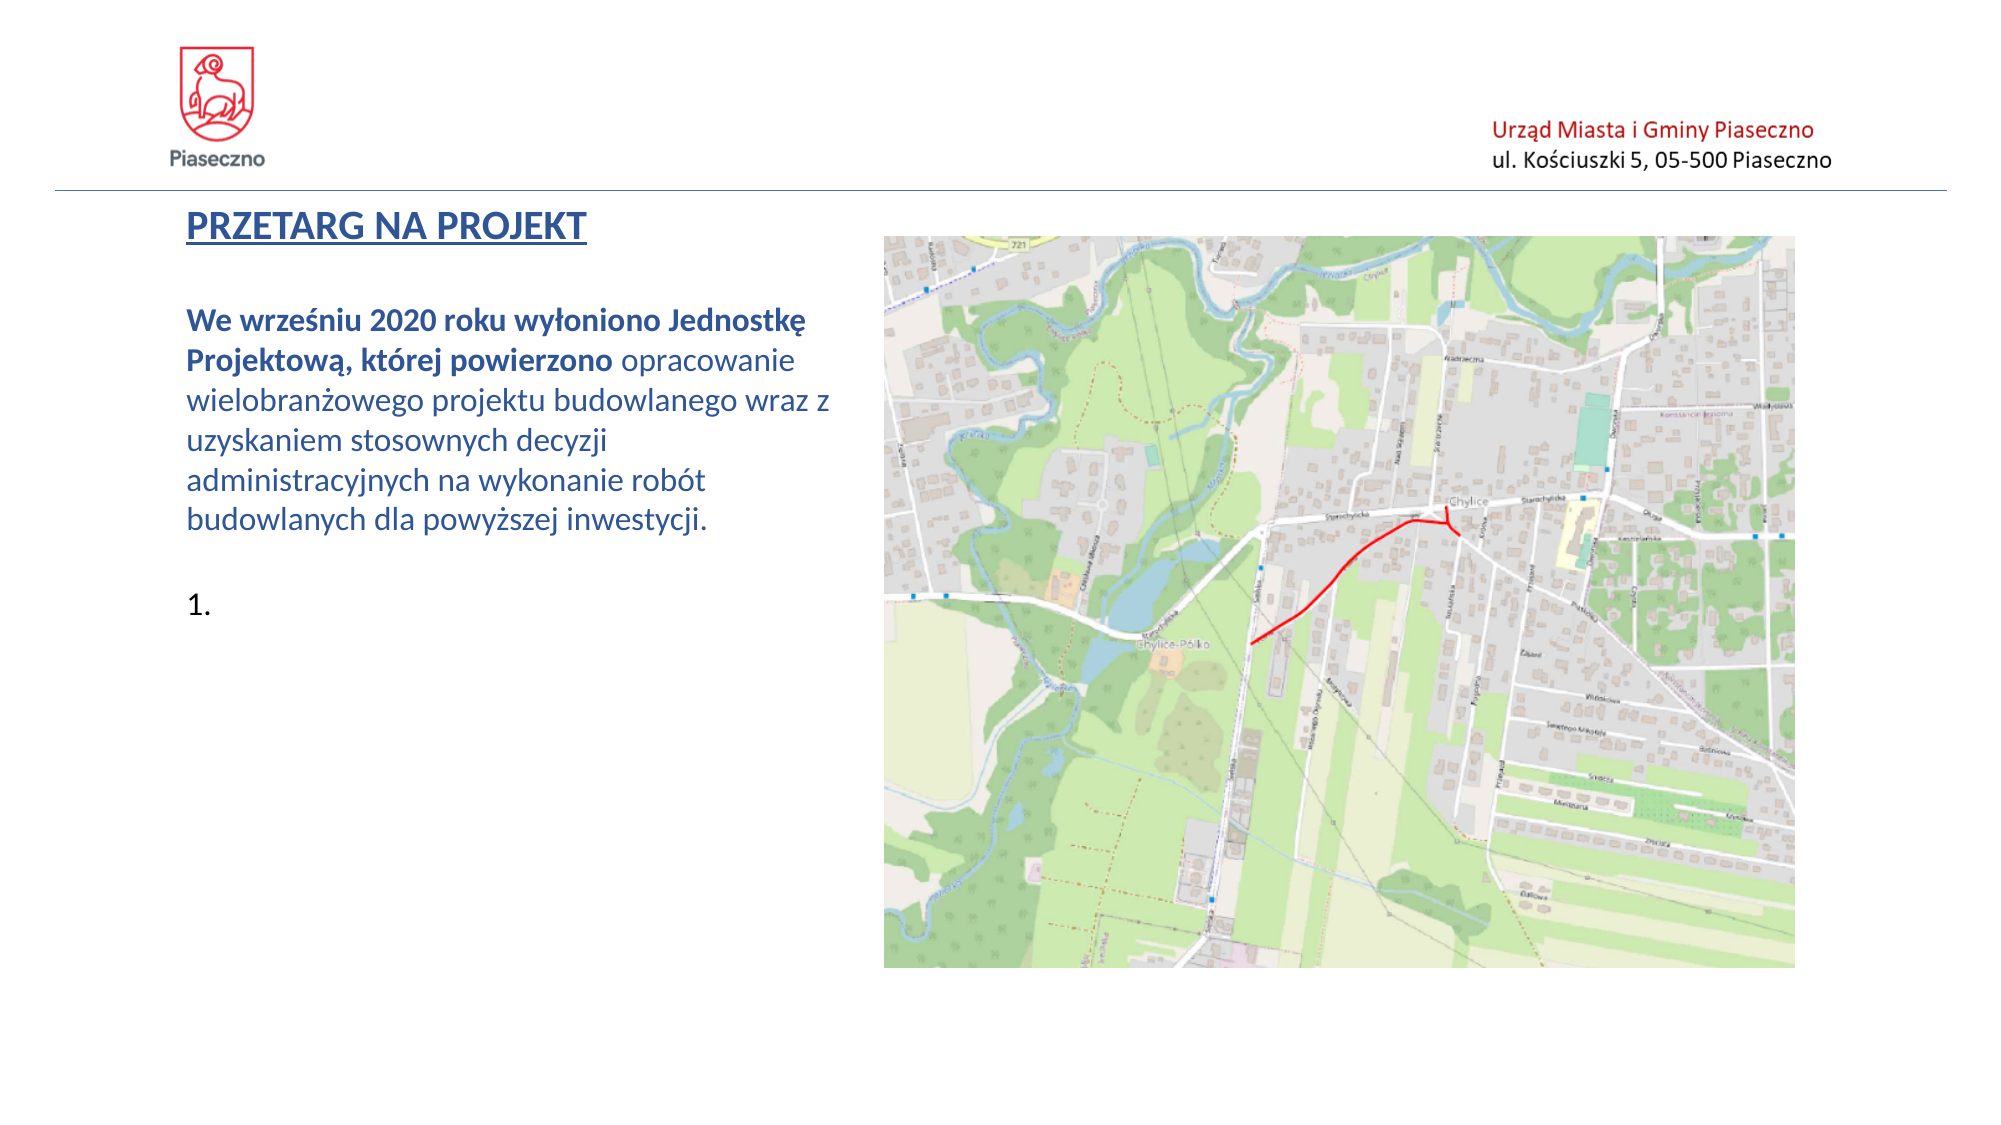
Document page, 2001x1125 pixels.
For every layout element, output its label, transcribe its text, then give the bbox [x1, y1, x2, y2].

text_box PRZETARG NA PROJEKT We wrześniu 2020 roku wyłoniono Jednostkę Projektową, której powierzono opracowanie wielobranżowego projektu budowlanego wraz z uzyskaniem stosownych decyzji administracyjnych na wykonanie robót budowlanych dla powyższej inwestycji. [171, 190, 855, 630]
picture [884, 237, 1795, 968]
picture [169, 45, 1859, 190]
